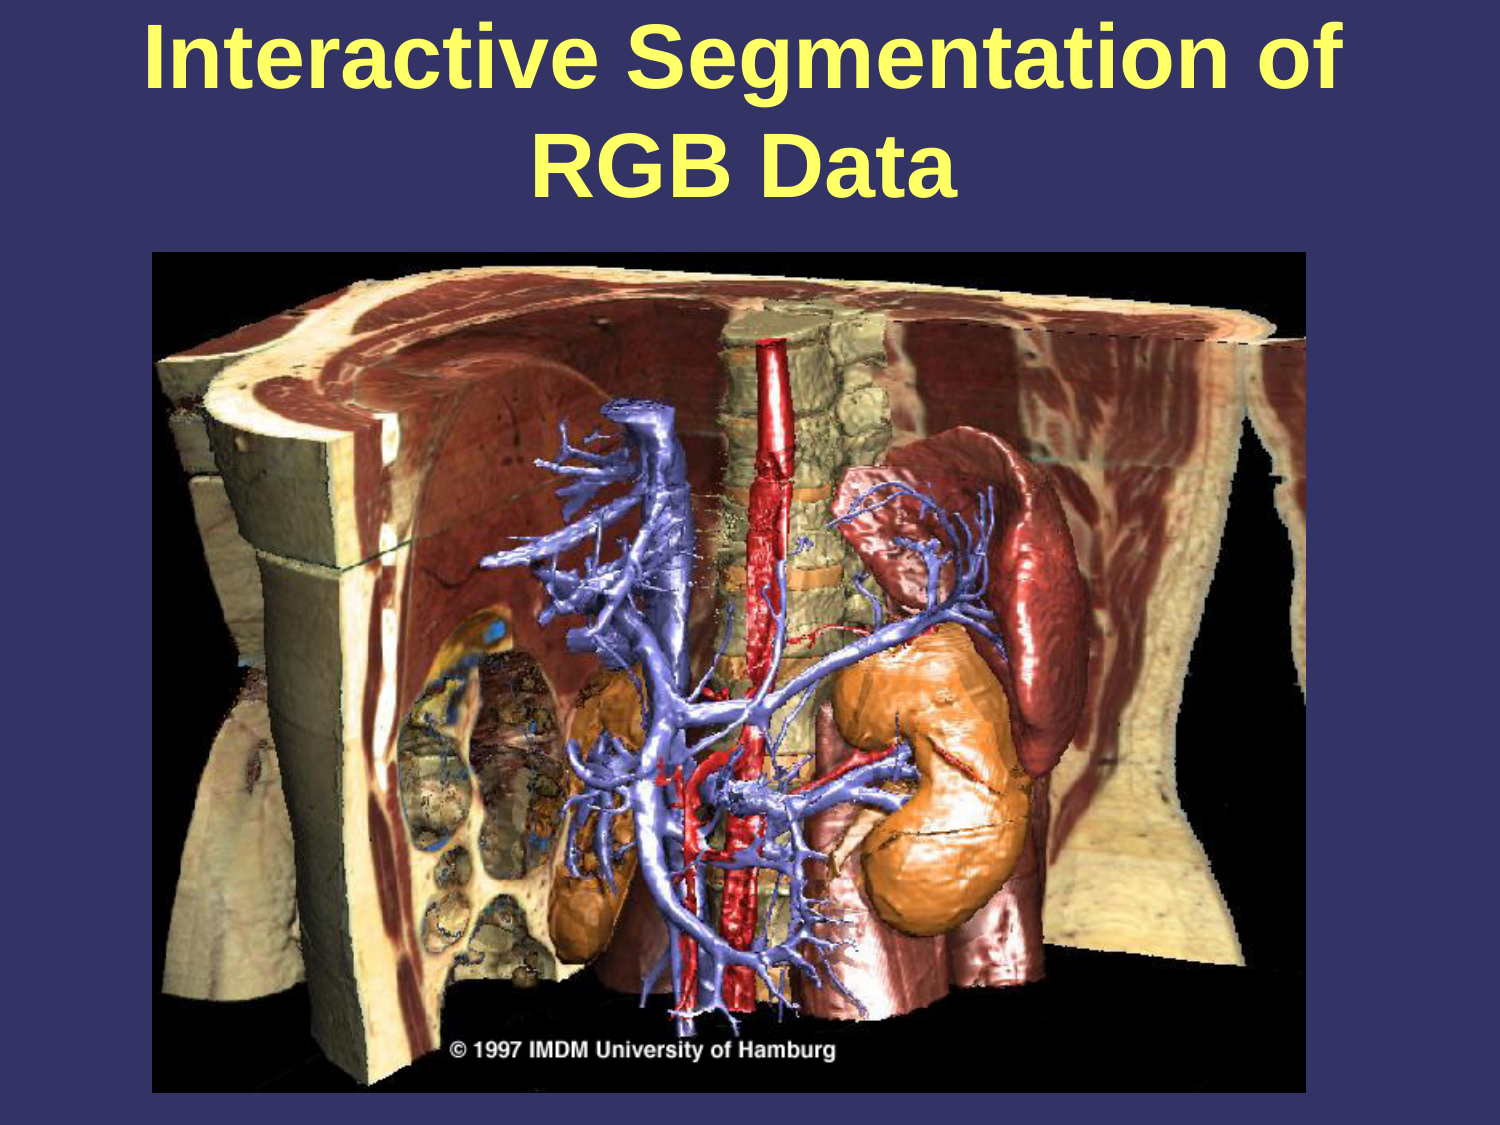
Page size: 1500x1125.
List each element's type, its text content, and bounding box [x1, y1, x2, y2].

picture [152, 252, 1306, 1093]
title Interactive Segmentation of RGB Data [99, 0, 1388, 225]
